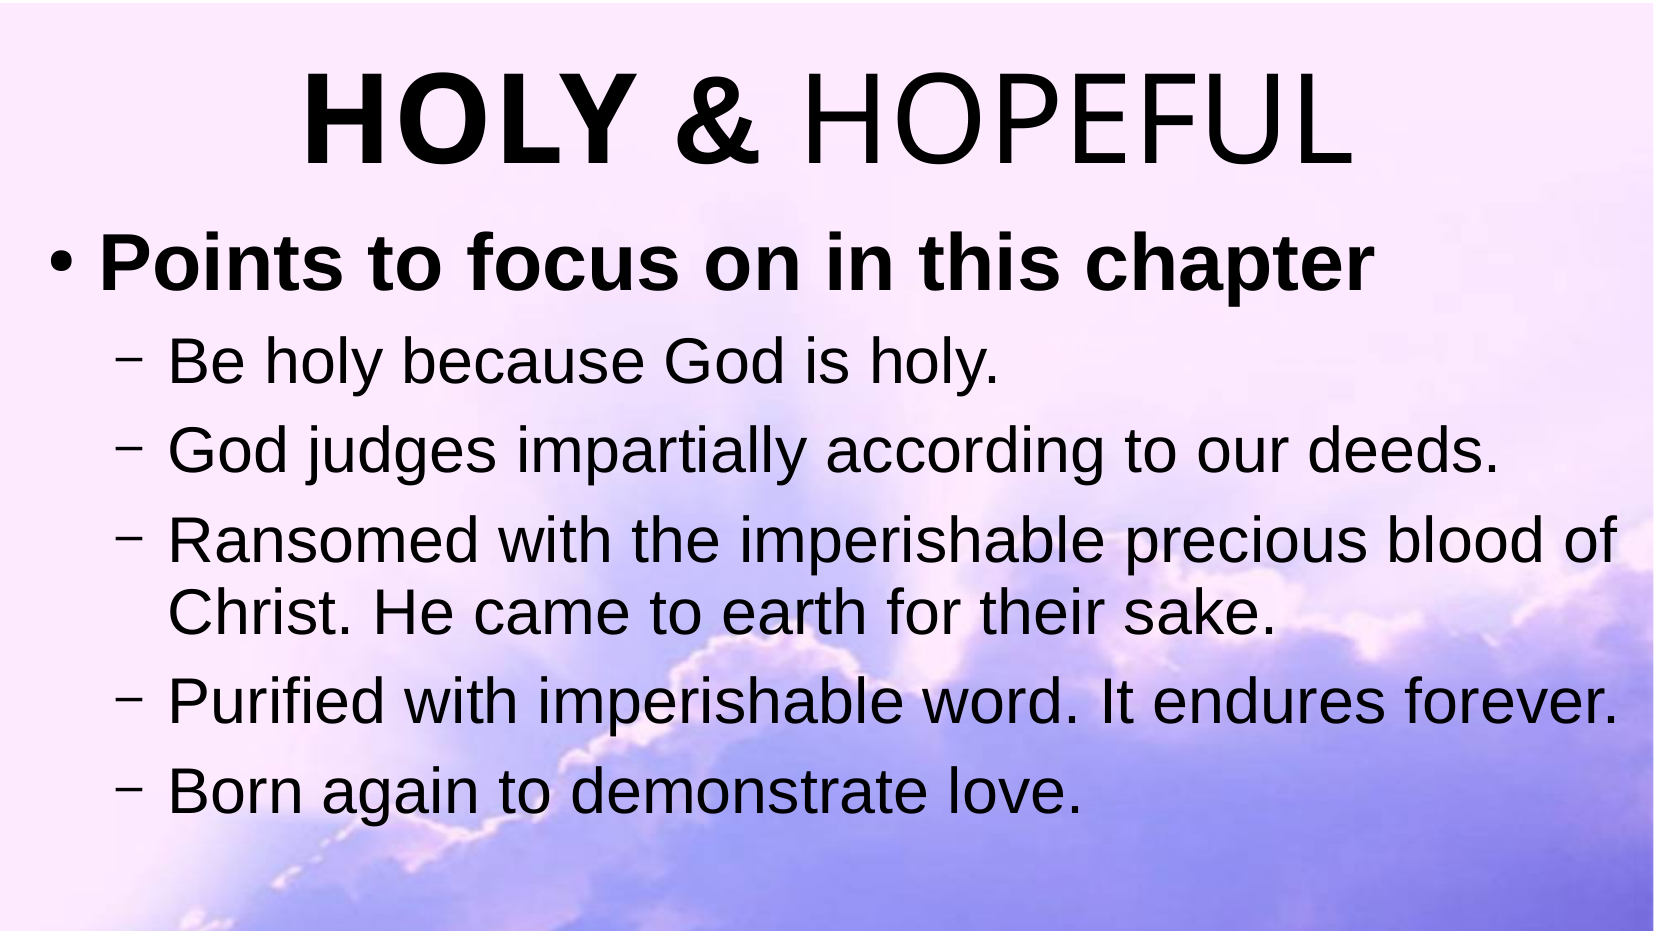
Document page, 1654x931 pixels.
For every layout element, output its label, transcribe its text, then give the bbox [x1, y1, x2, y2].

list Points to focus on in this chapter Be holy because God is holy. God judges impartially according to our deeds. Ransomed with the imperishable precious blood of Christ. He came to earth for their sake. Purified with imperishable word. It endures forever. Born again to demonstrate love. [30, 217, 1636, 901]
title HOLY & HOPEFUL [82, 28, 1571, 201]
picture [0, 3, 1654, 931]
